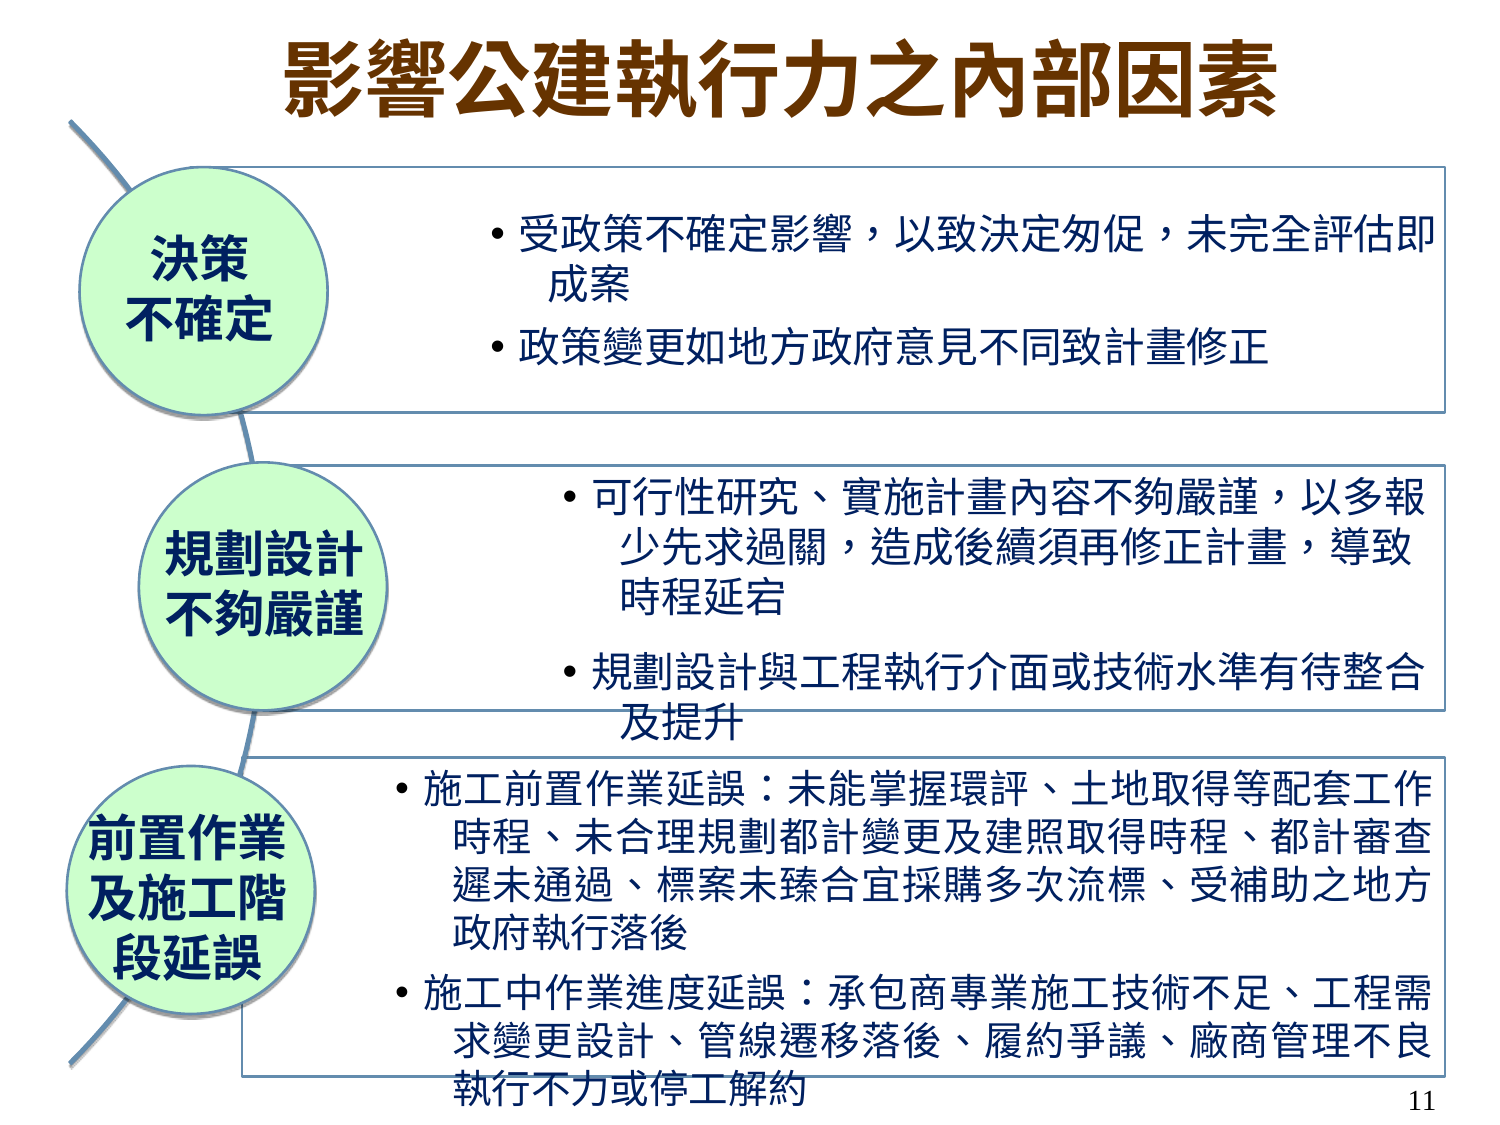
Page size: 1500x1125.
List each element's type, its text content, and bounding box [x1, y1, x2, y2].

text_box [98, 357, 309, 416]
text_box [68, 996, 256, 1065]
text_box 決策 不確定 [73, 219, 325, 357]
text_box 受政策不確定影響，以致決定匆促，未完全評估即成案 政策變更如地方政府意見不同致計畫修正 [219, 167, 1446, 413]
text_box 施工前置作業延誤：未能掌握環評、土地取得等配套工作時程、未合理規劃都計變更及建照取得時程、都計審查遲未通過、標案未臻合宜採購多次流標、受補助之地方政府執行落後 施工中作業進度延誤：承包商專業施工技術不足、工程需求變更設計、管線遷移落後、履約爭議、廠商管理不良執行不力或停工解約 [242, 757, 1446, 1077]
text_box 規劃設計不夠嚴謹 [139, 515, 391, 652]
text_box [161, 413, 365, 515]
text_box 可行性研究、實施計畫內容不夠嚴謹，以多報少先求過關，造成後續須再修正計畫，導致時程延宕 規劃設計與工程執行介面或技術水準有待整合及提升 [273, 465, 1446, 711]
text_box 前置作業及施工階段延誤 [61, 798, 313, 996]
text_box [107, 652, 369, 798]
text_box 影響公建執行力之內部因素 [0, 19, 1500, 129]
text_box [75, 129, 305, 219]
